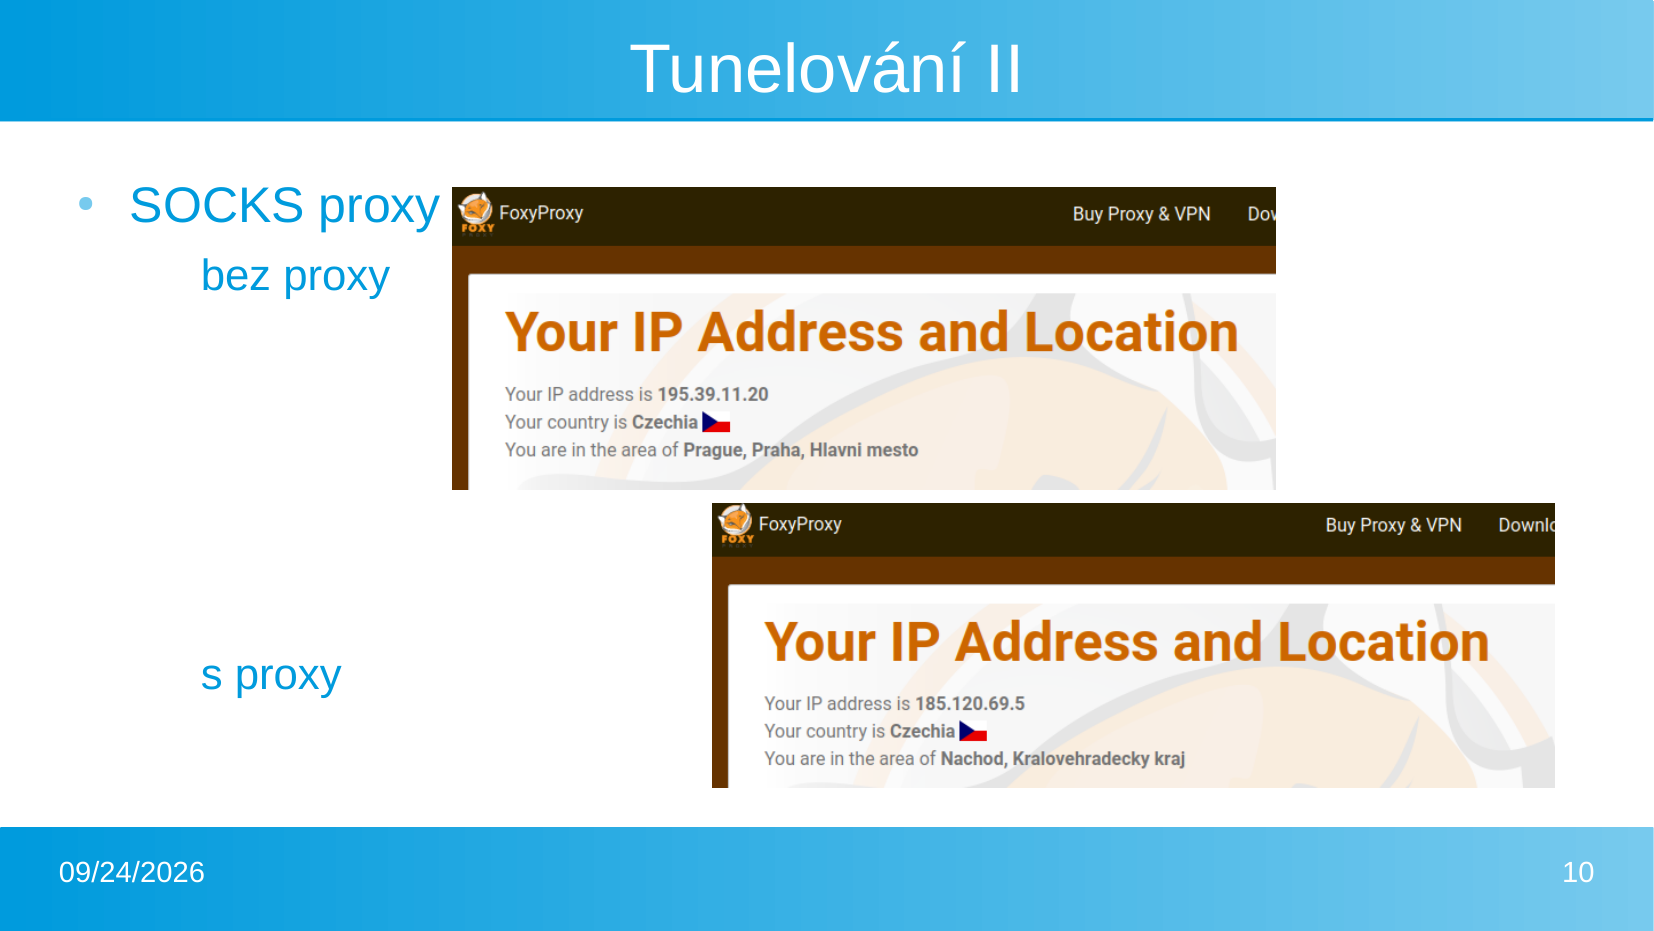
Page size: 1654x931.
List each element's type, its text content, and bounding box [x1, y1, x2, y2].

picture [452, 187, 1276, 490]
title Tunelování II [59, 29, 1595, 108]
picture [712, 503, 1555, 788]
list SOCKS proxy bez proxy s proxy [59, 177, 1595, 768]
